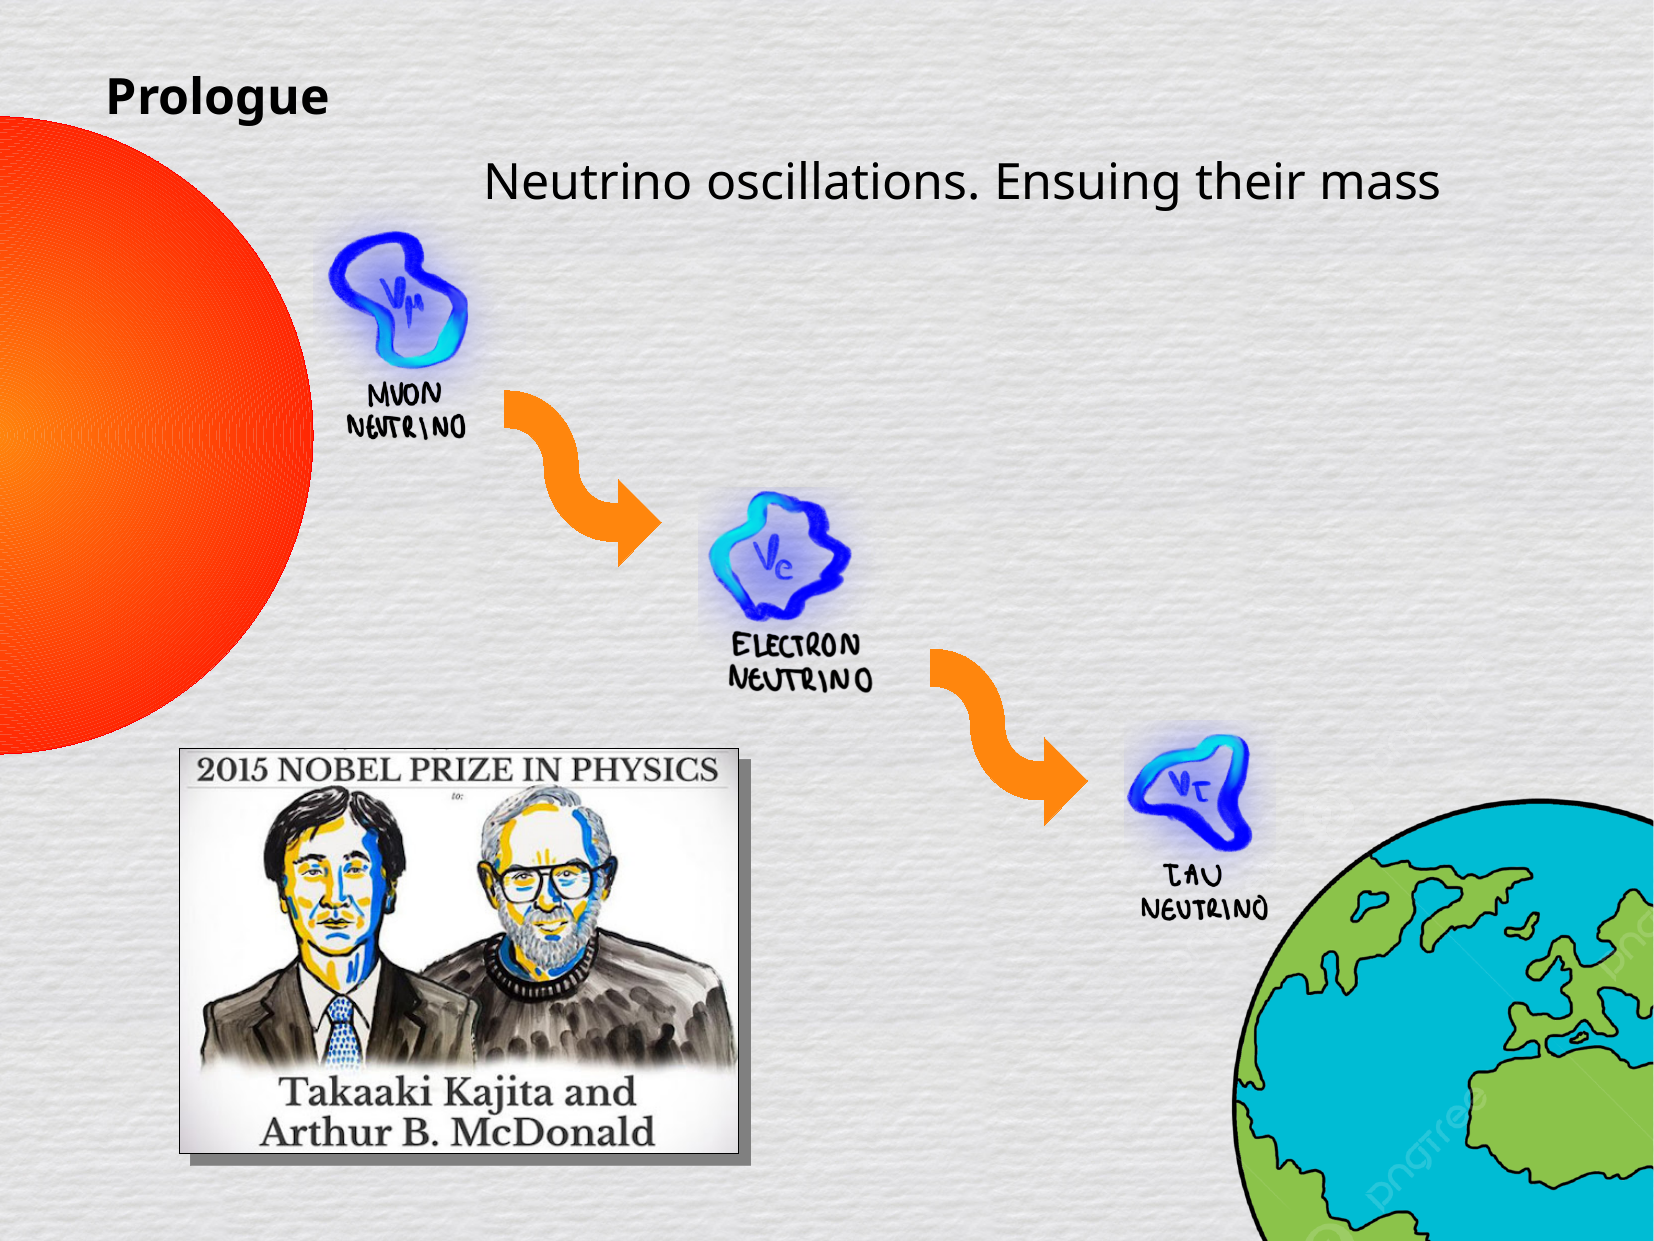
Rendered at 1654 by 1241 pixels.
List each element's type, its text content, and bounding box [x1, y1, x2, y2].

text_box [504, 390, 662, 567]
text_box [930, 649, 1088, 826]
text_box [0, 116, 313, 755]
text_box Neutrino oscillations. Ensuing their mass [468, 138, 1441, 223]
text_box Prologue [90, 53, 319, 138]
picture [0, 0, 1654, 1241]
